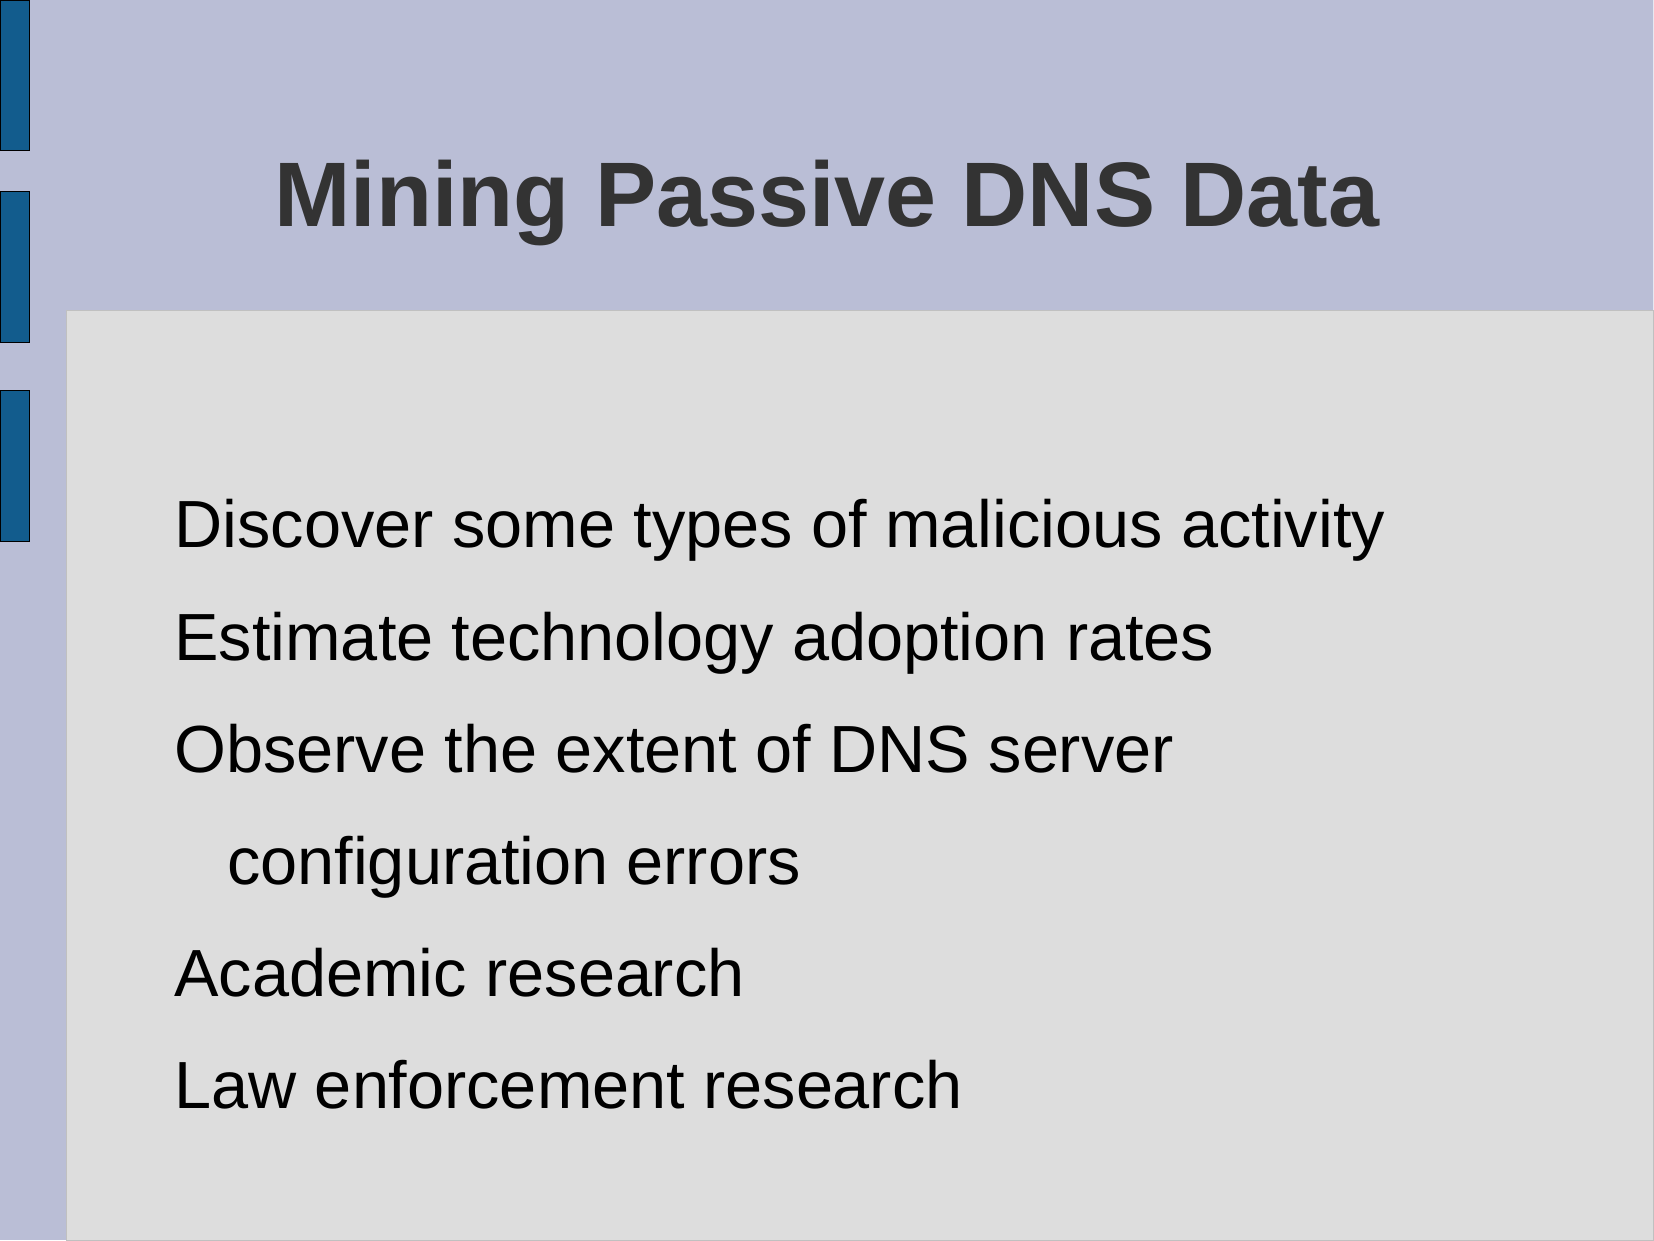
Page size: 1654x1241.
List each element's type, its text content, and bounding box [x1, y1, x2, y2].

title Mining Passive DNS Data [121, 91, 1534, 299]
list Discover some types of malicious activity Estimate technology adoption rates Observe the extent of DNS server configuration errors Academic research Law enforcement research [156, 450, 1538, 1232]
